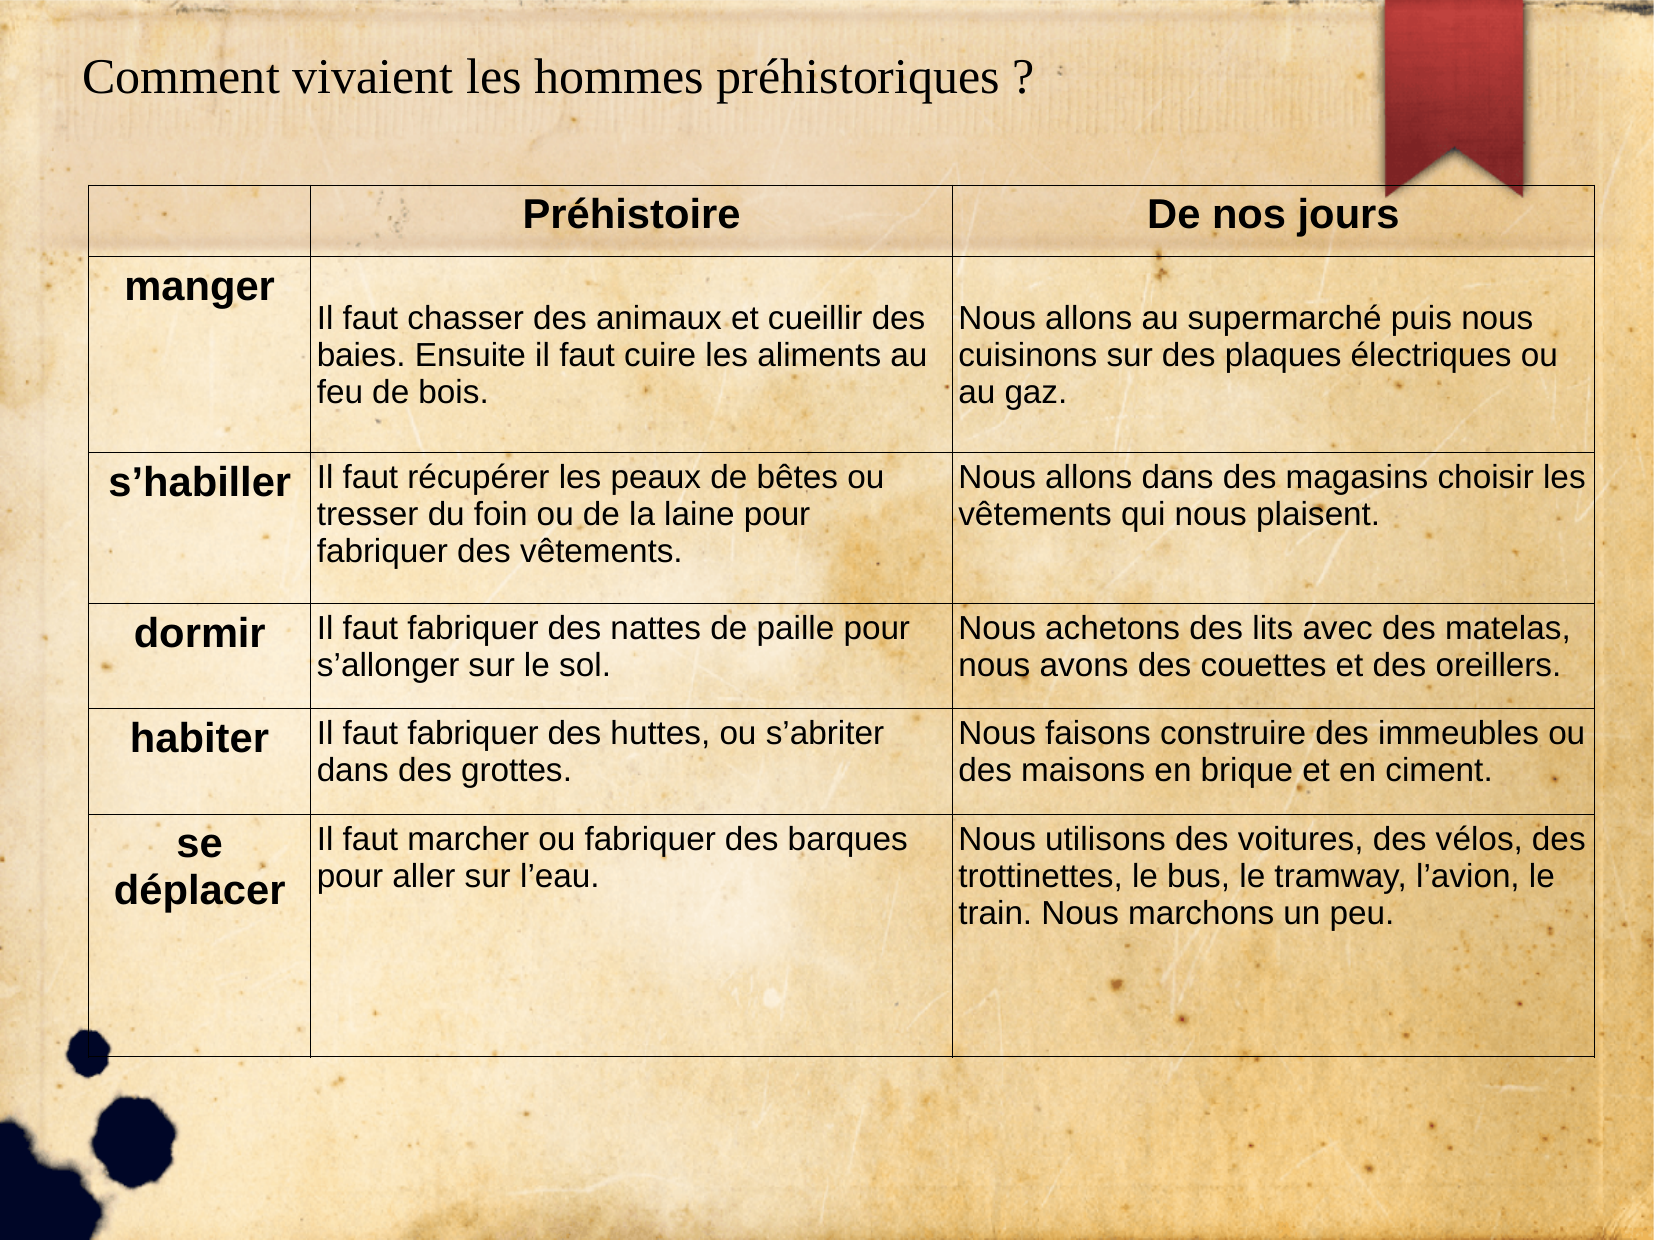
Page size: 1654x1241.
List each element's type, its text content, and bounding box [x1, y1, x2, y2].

table_cell Il faut marcher ou fabriquer des barques pour aller sur l’eau. [311, 815, 952, 1056]
table_cell se déplacer [89, 815, 310, 1056]
table_header Préhistoire [311, 186, 952, 256]
table_cell Nous utilisons des voitures, des vélos, des trottinettes, le bus, le tramway, l’avion, le train. Nous marchons un peu. [953, 815, 1594, 1056]
table_cell Nous allons au supermarché puis nous cuisinons sur des plaques électriques ou au gaz. [953, 257, 1594, 452]
table_cell Nous allons dans des magasins choisir les vêtements qui nous plaisent. [953, 453, 1594, 603]
table_cell Il faut chasser des animaux et cueillir des baies. Ensuite il faut cuire les aliments au feu de bois. [311, 257, 952, 452]
table_cell Nous faisons construire des immeubles ou des maisons en brique et en ciment. [953, 709, 1594, 814]
table_header De nos jours [953, 186, 1594, 256]
table_cell habiter [89, 709, 310, 814]
table_cell Il faut fabriquer des huttes, ou s’abriter dans des grottes. [311, 709, 952, 814]
table_cell manger [89, 257, 310, 452]
table_cell Il faut fabriquer des nattes de paille pour s’allonger sur le sol. [311, 604, 952, 708]
table_cell Nous achetons des lits avec des matelas, nous avons des couettes et des oreillers. [953, 604, 1594, 708]
table_cell Il faut récupérer les peaux de bêtes ou tresser du foin ou de la laine pour fabriquer des vêtements. [311, 453, 952, 603]
title Comment vivaient les hommes préhistoriques ? [82, 49, 1347, 237]
table_header [89, 186, 310, 256]
table_cell dormir [89, 604, 310, 708]
picture [0, 0, 1654, 1240]
table_cell s’habiller [89, 453, 310, 603]
